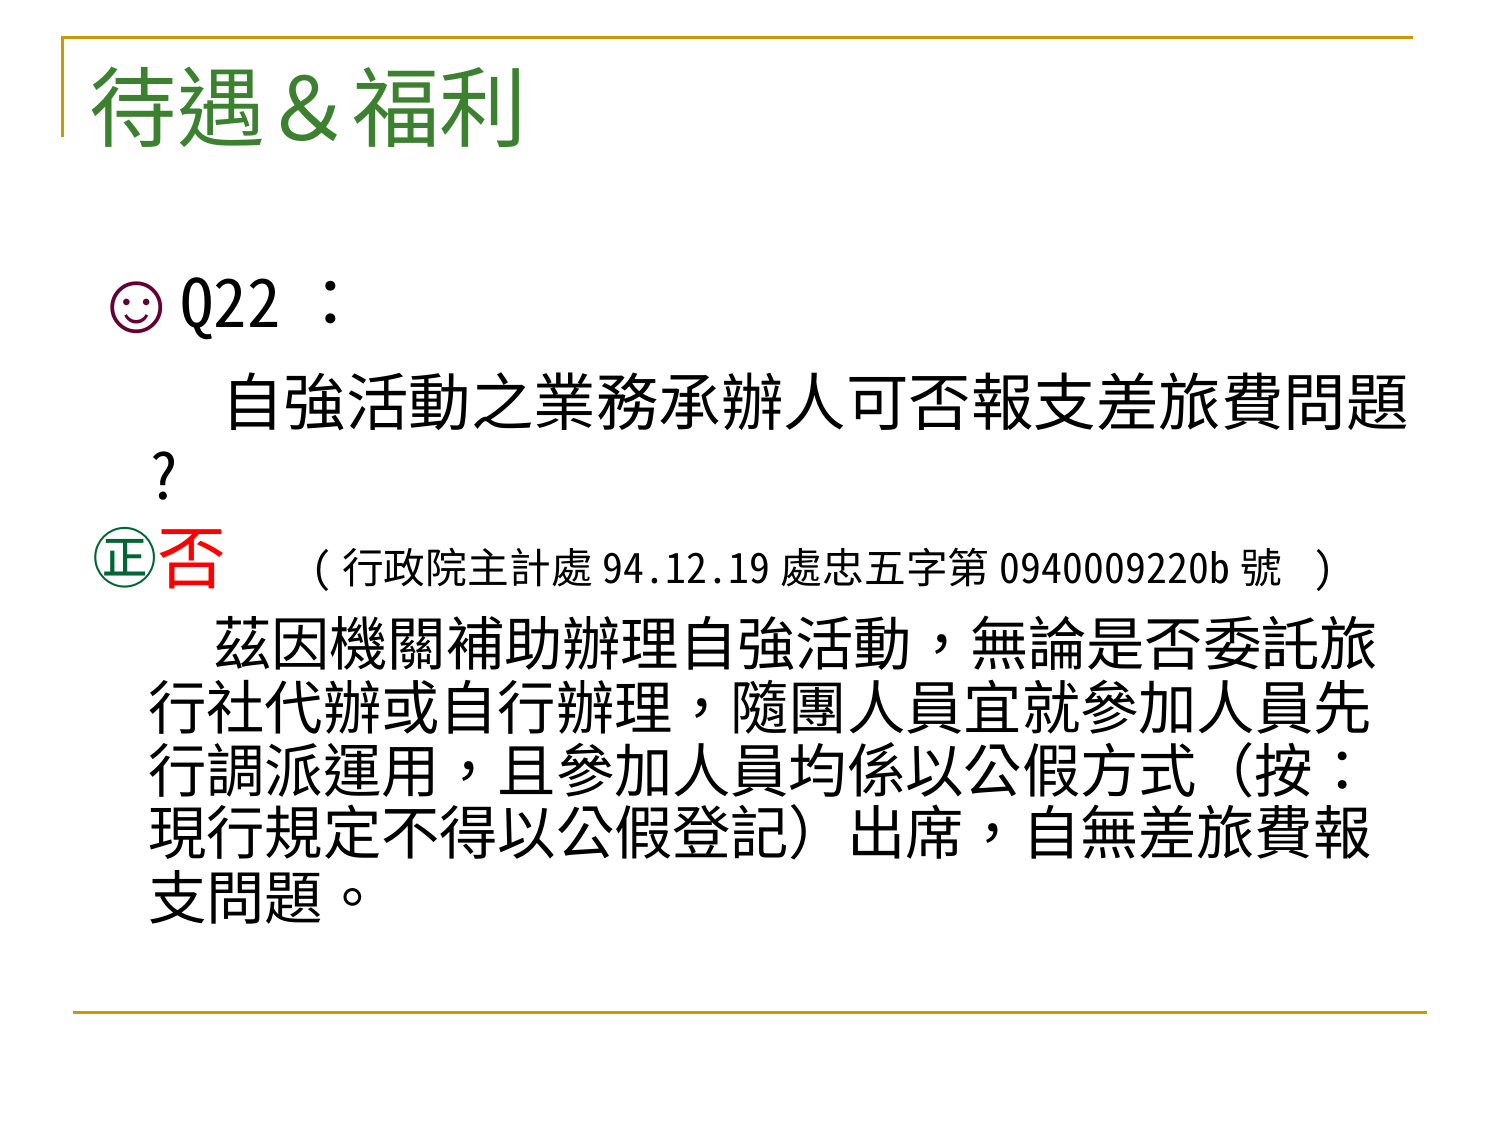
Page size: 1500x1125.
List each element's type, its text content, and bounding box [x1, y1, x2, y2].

title 待遇＆福利 [75, 45, 1426, 233]
list Q22： 自強活動之業務承辦人可否報支差旅費問題 ? 否 (行政院主計處94.12.19處忠五字第0940009220b號 ) 茲因機關補助辦理自強活動，無論是否委託旅行社代辦或自行辦理，隨團人員宜就參加人員先行調派運用，且參加人員均係以公假方式（按：現行規定不得以公假登記）出席，自無差旅費報支問題。 [77, 262, 1428, 1005]
